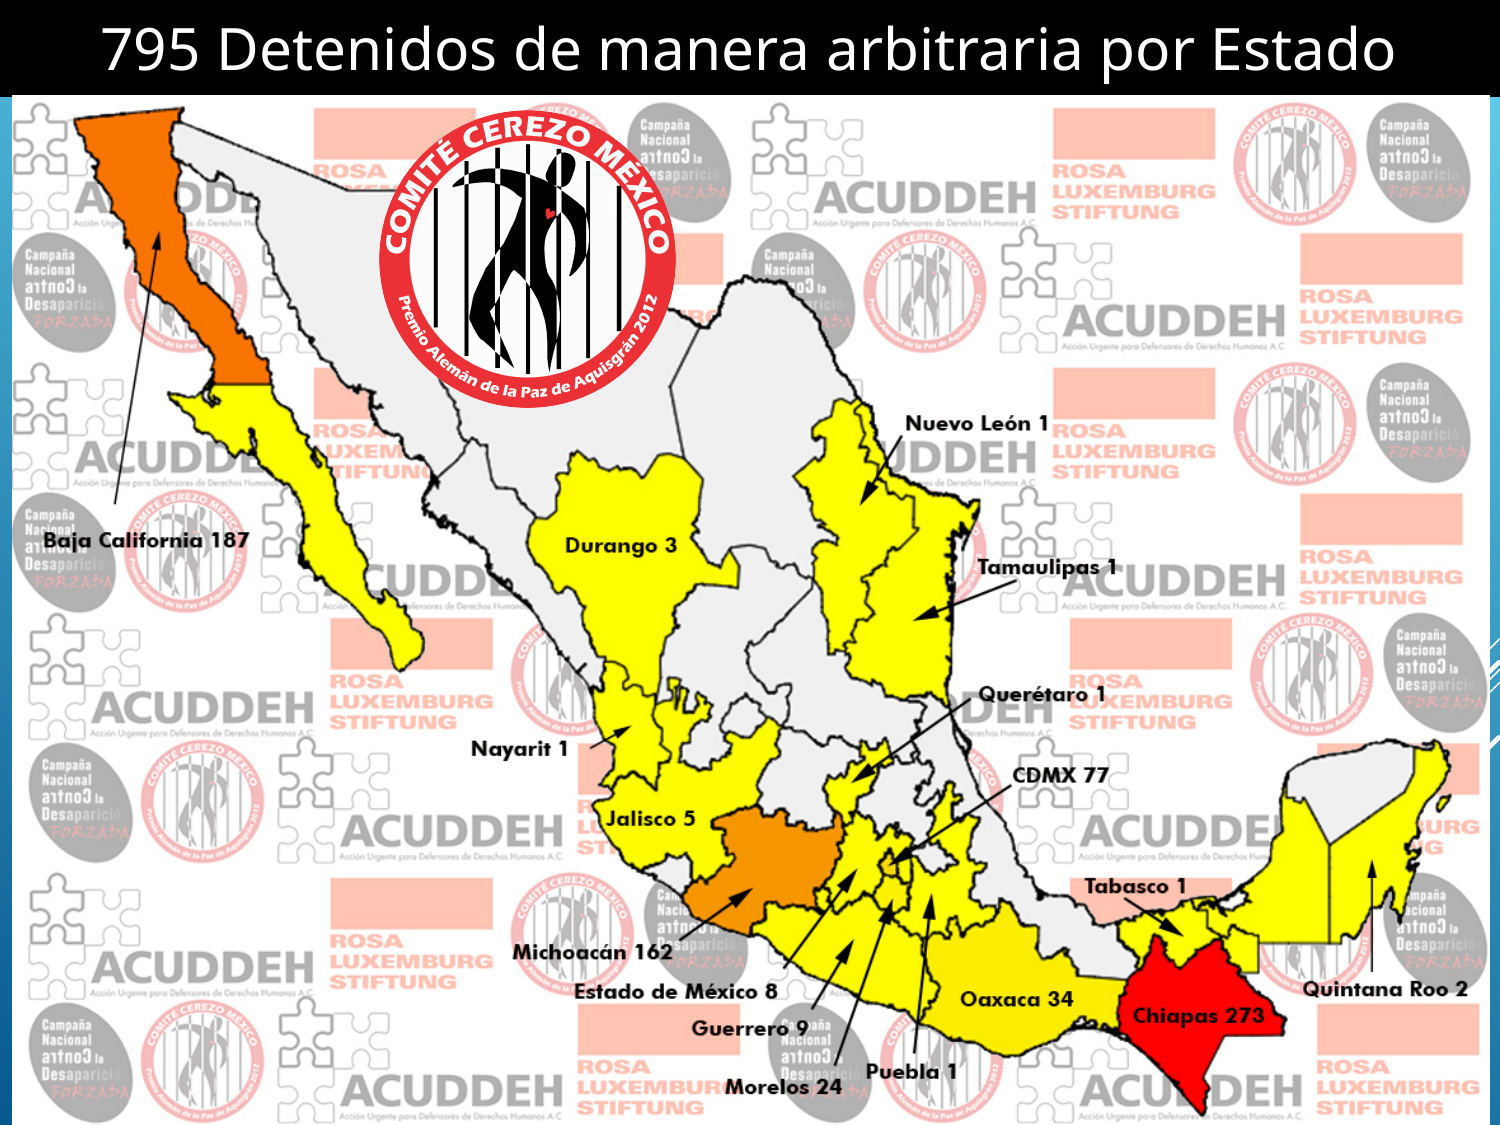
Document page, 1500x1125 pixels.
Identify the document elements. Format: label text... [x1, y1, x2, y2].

title 795 Detenidos de manera arbitraria por Estado [0, 0, 1500, 96]
picture [12, 95, 1490, 1125]
